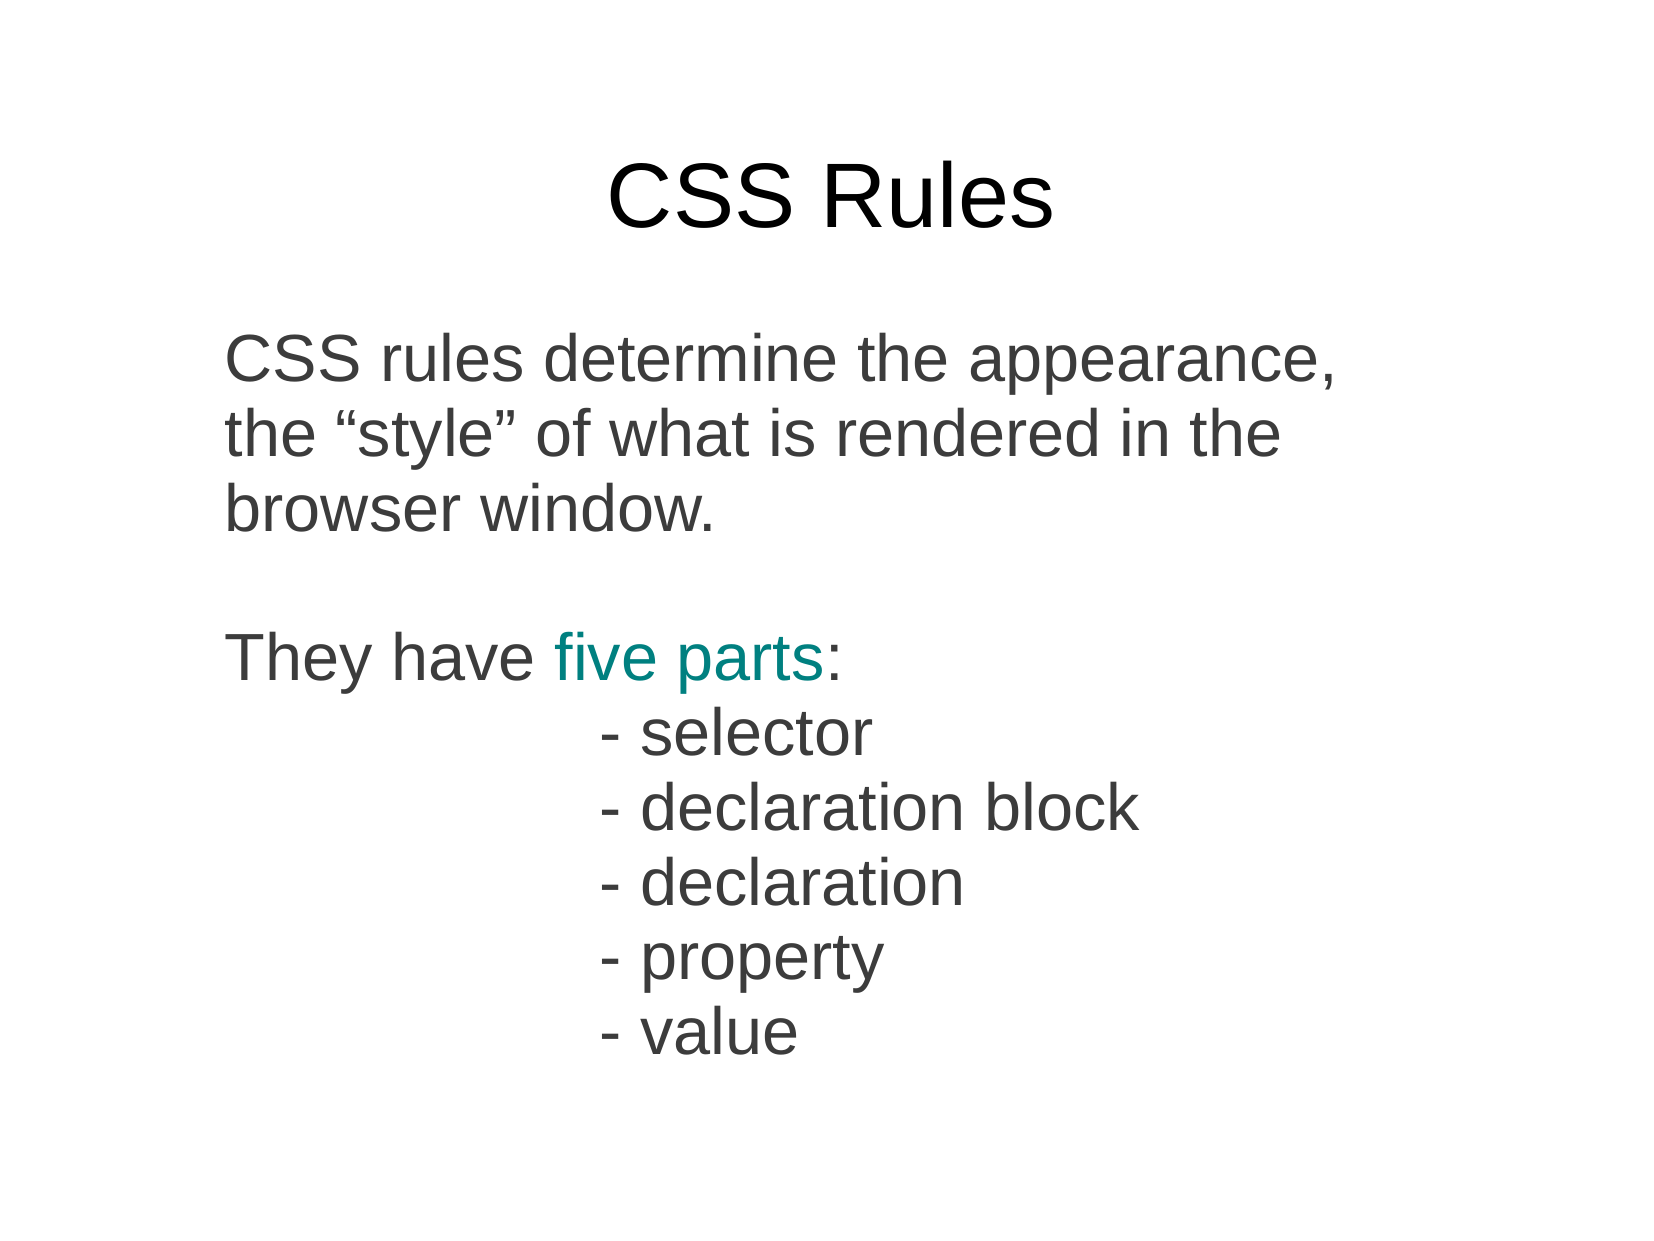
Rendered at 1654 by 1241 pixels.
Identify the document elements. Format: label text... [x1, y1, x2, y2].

title CSS Rules [87, 92, 1576, 300]
text_box CSS rules determine the appearance, the “style” of what is rendered in the browser window. They have five parts: - selector - declaration block - declaration - property - value [210, 313, 1426, 1077]
